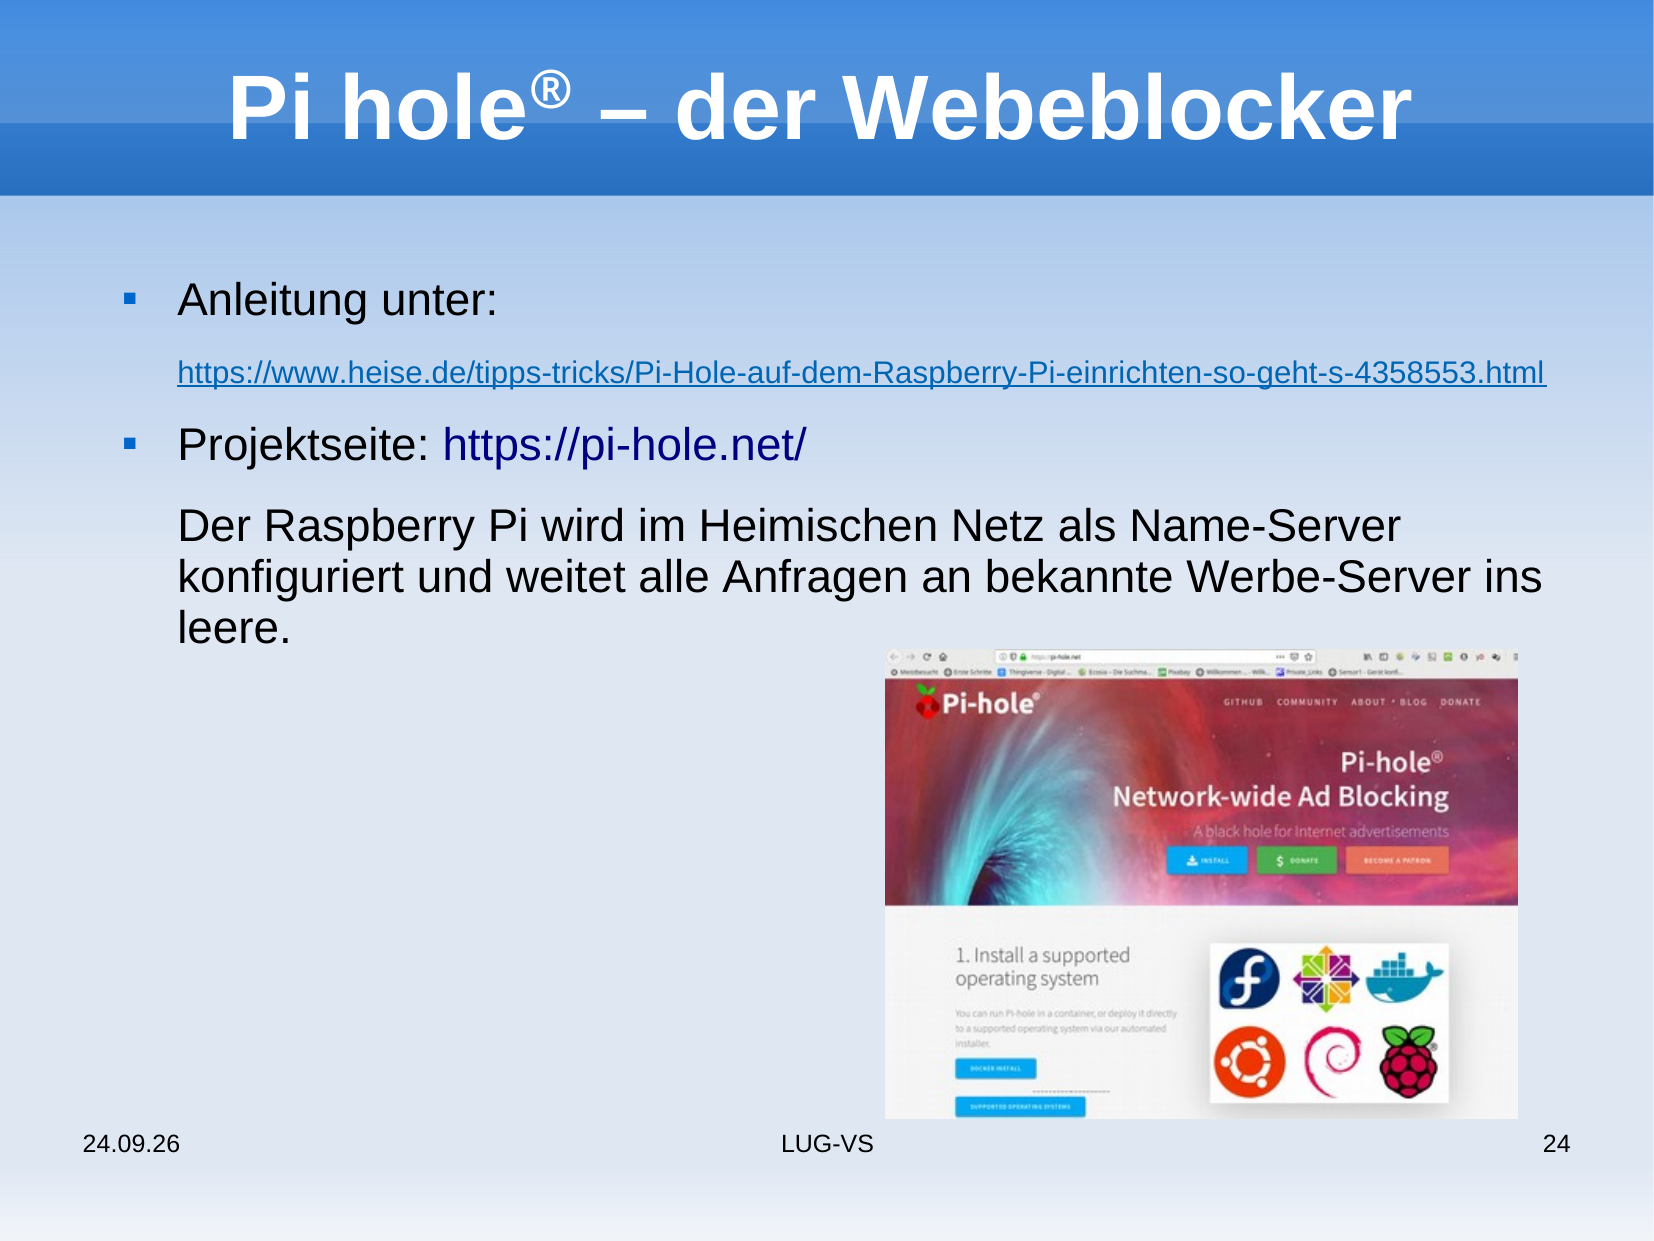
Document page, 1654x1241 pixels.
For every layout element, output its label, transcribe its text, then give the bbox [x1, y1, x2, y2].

picture [0, 0, 1654, 1241]
list Anleitung unter: https://www.heise.de/tipps-tricks/Pi-Hole-auf-dem-Raspberry-Pi-einrichten-so-geht-s-4358553.html Projektseite: https://pi-hole.net/ Der Raspberry Pi wird im Heimischen Netz als Name-Server konfiguriert und weitet alle Anfragen an bekannte Werbe-Server ins leere. [106, 274, 1595, 1093]
title Pi hole® – der Webeblocker [76, 0, 1565, 208]
